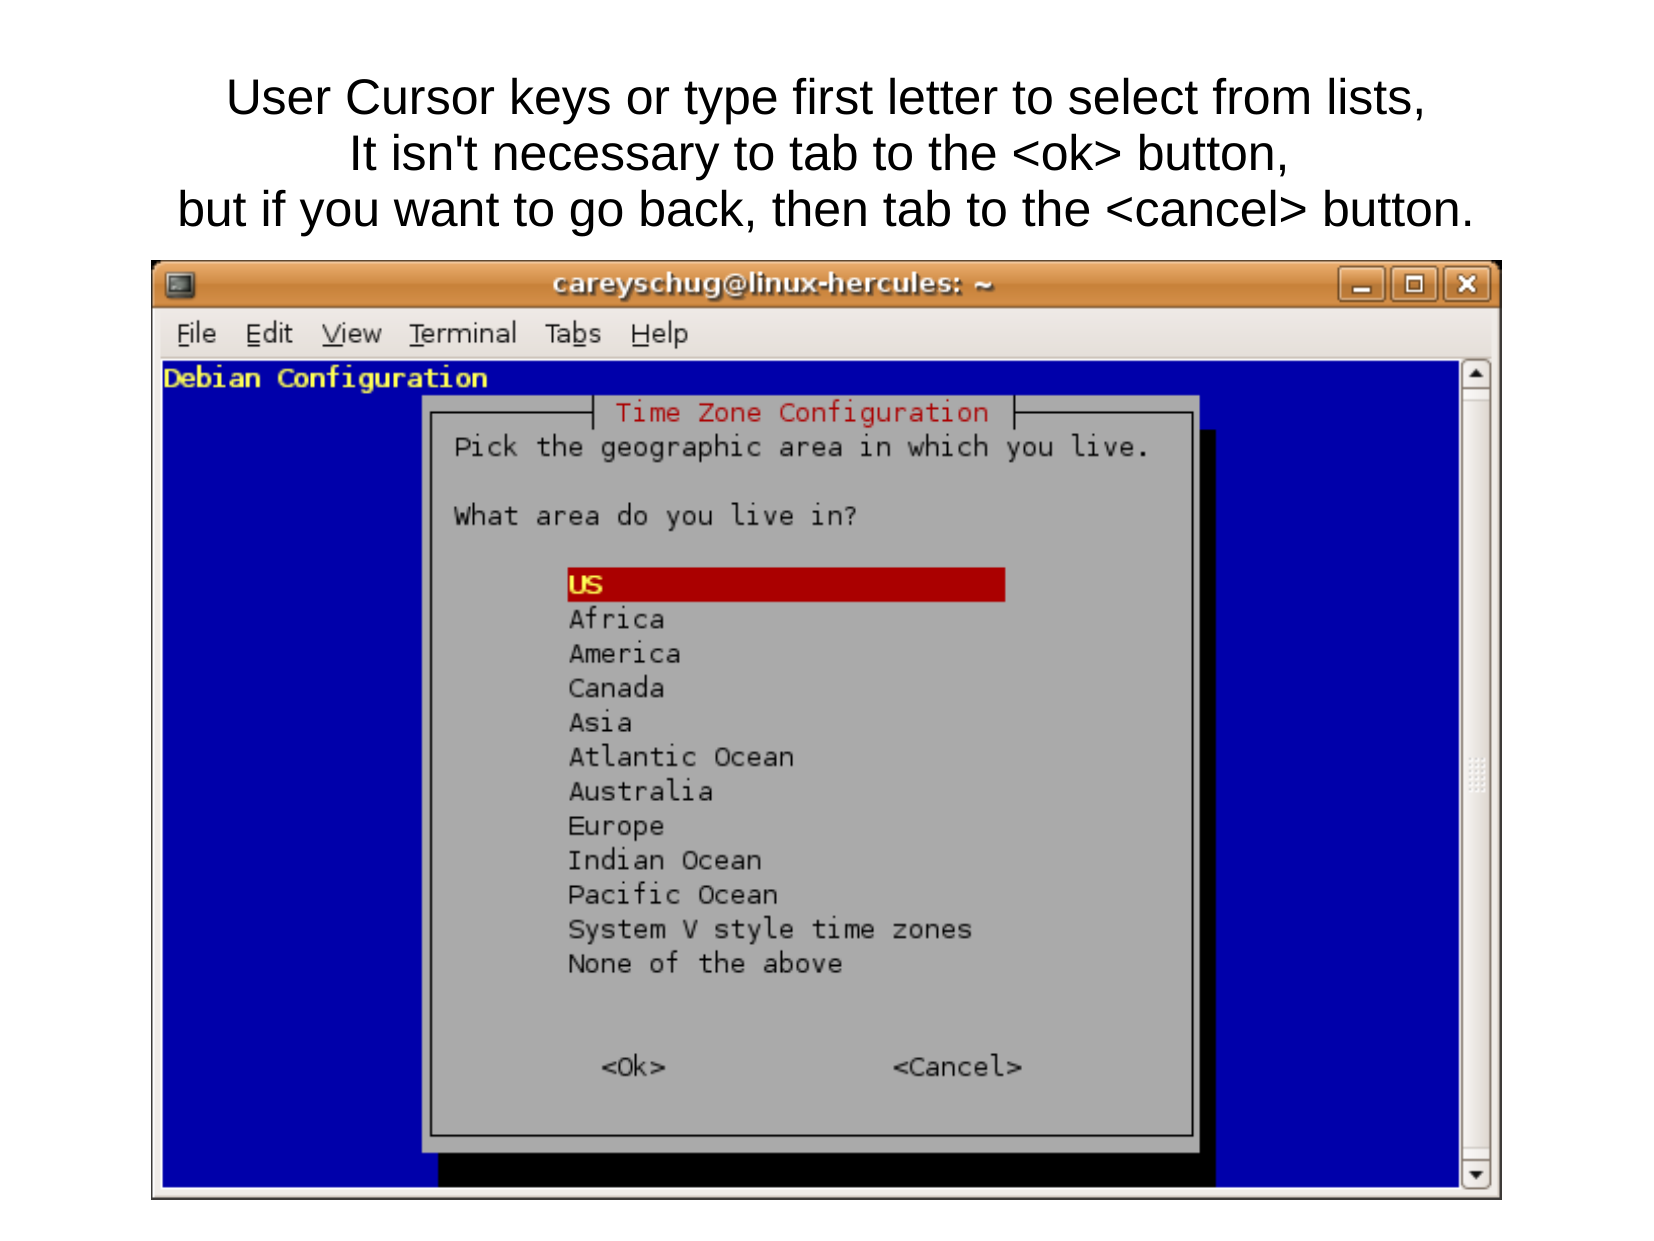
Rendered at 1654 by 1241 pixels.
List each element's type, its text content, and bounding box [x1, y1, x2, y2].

title User Cursor keys or type first letter to select from lists, It isn't necessary to tab to the <ok> button, but if you want to go back, then tab to the <cancel> button. [82, 49, 1571, 257]
picture [151, 260, 1502, 1201]
